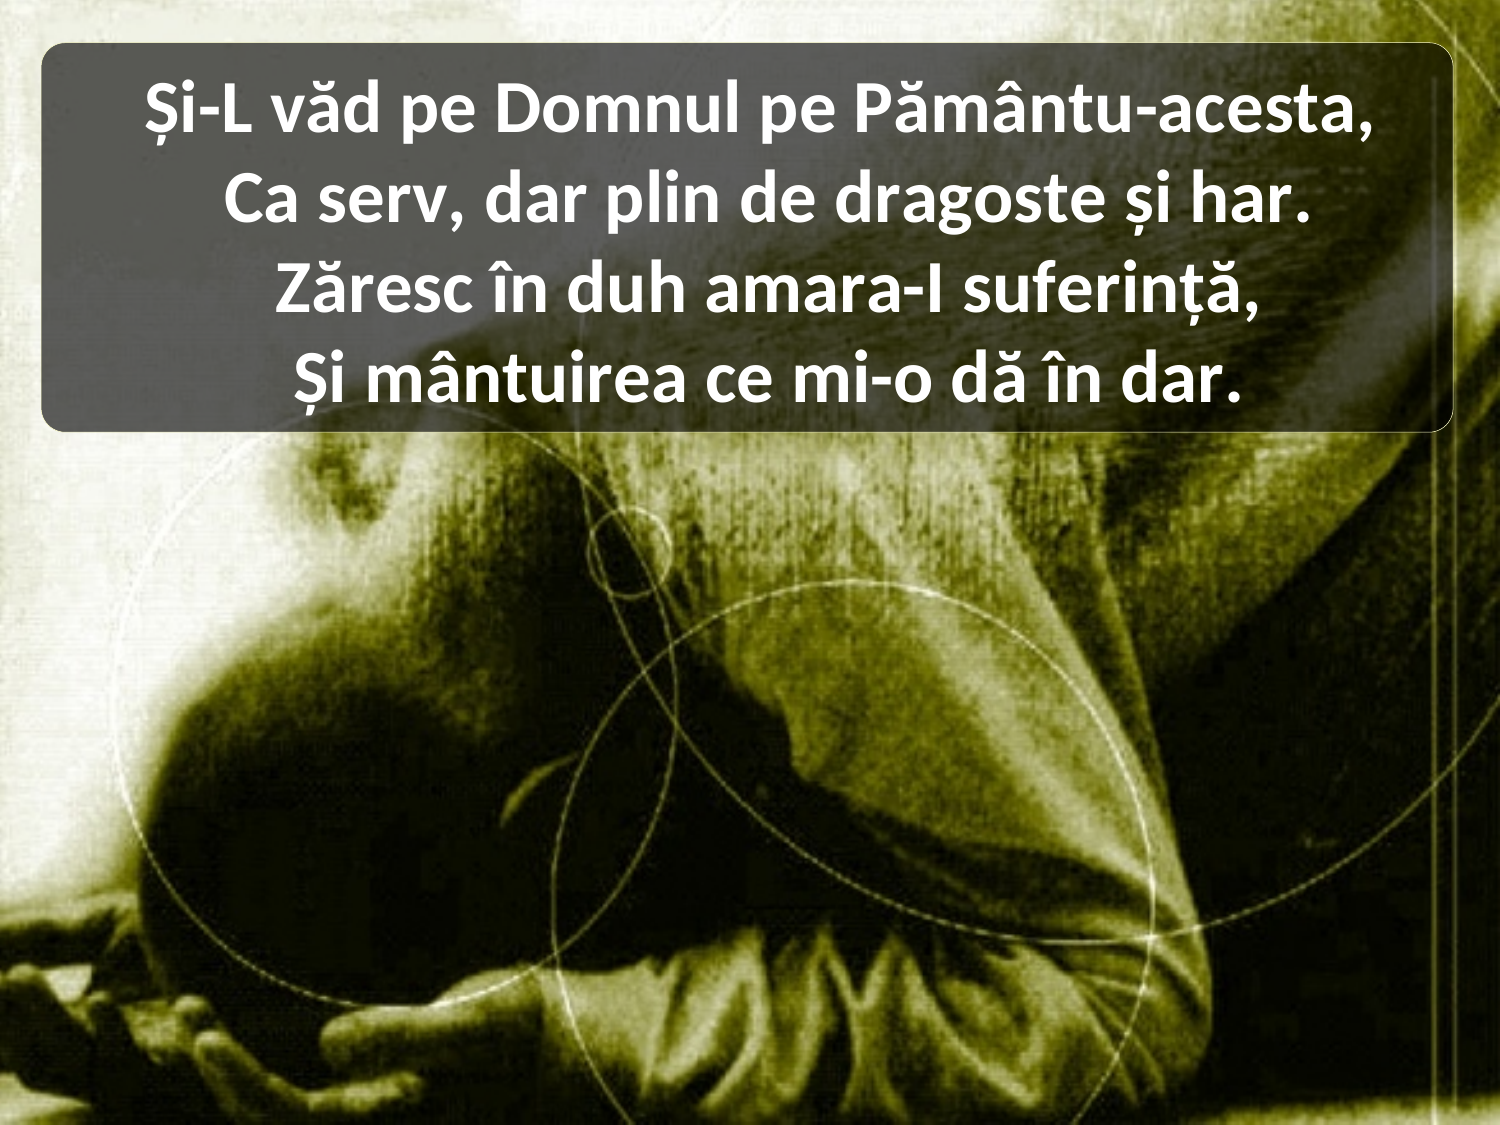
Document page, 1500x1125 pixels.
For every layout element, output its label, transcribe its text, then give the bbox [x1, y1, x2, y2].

text_box Şi-L văd pe Domnul pe Pământu-acesta, Ca serv, dar plin de dragoste şi har. Zăresc în duh amara-I suferinţă, Şi mântuirea ce mi-o dă în dar. [41, 42, 1454, 433]
picture [0, 0, 1500, 1125]
